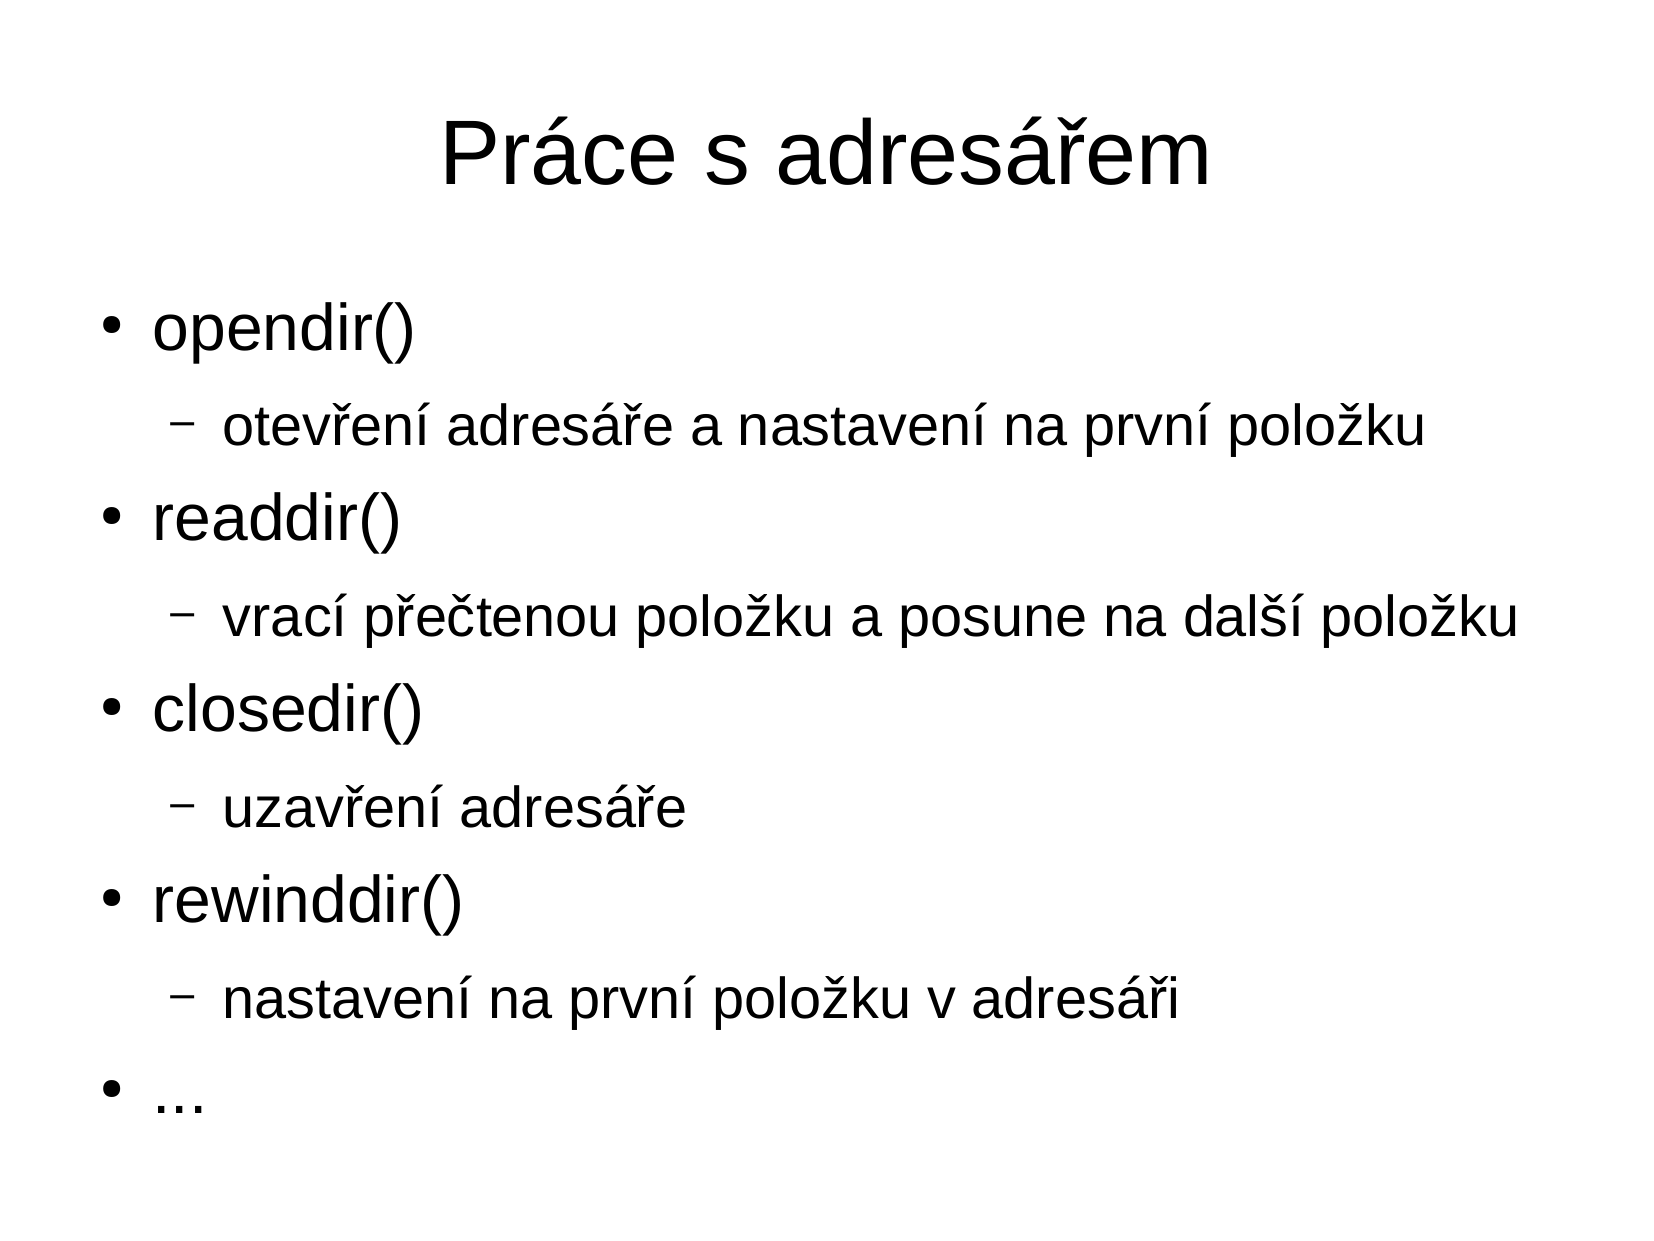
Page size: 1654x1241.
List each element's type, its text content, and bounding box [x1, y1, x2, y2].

list opendir() otevření adresáře a nastavení na první položku readdir() vrací přečtenou položku a posune na další položku closedir() uzavření adresáře rewinddir() nastavení na první položku v adresáři ... [82, 290, 1571, 1136]
title Práce s adresářem [82, 56, 1571, 250]
